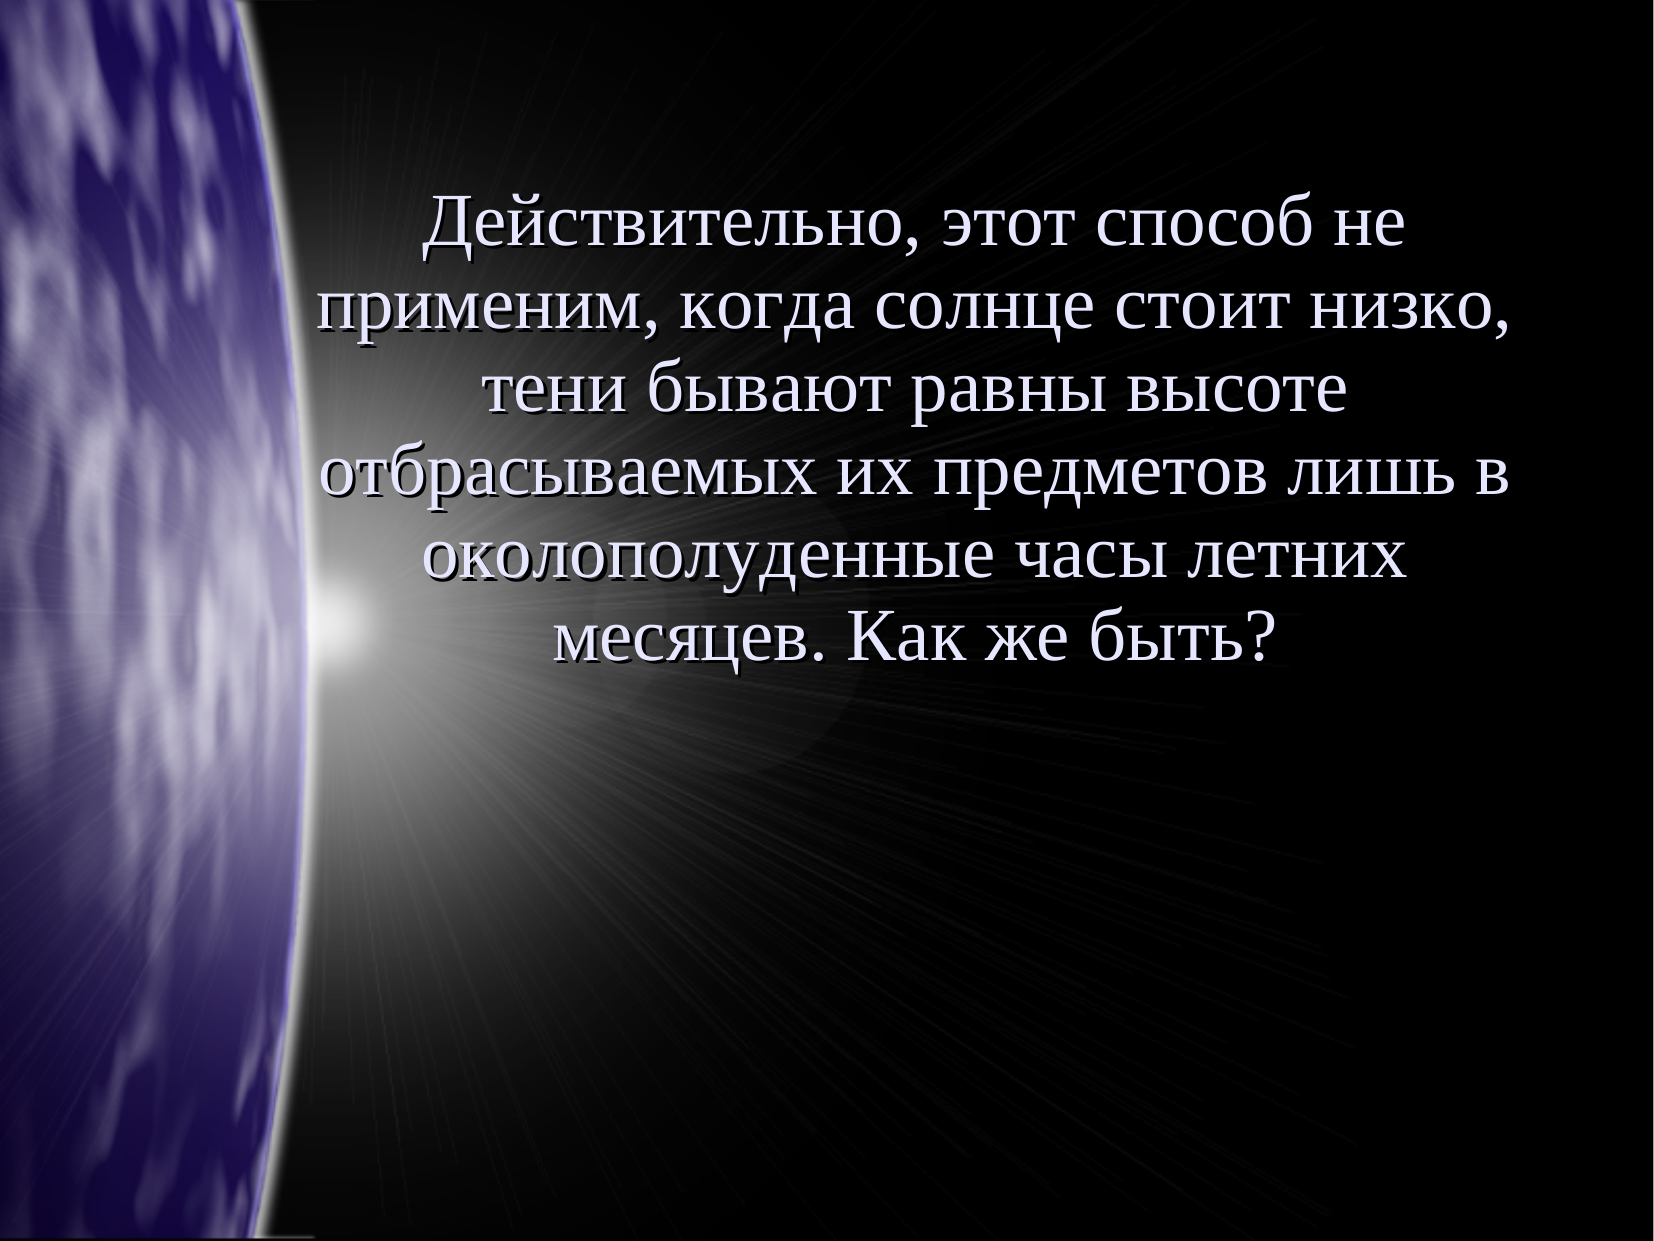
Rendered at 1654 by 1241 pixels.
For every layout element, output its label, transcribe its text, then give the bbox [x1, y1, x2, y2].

picture [0, 0, 1654, 1241]
title Действительно, этот способ не применим, когда солнце стоит низко, тени бывают равны высоте отбрасываемых их предметов лишь в околополуденные часы летних месяцев. Как же быть? [295, 29, 1536, 827]
